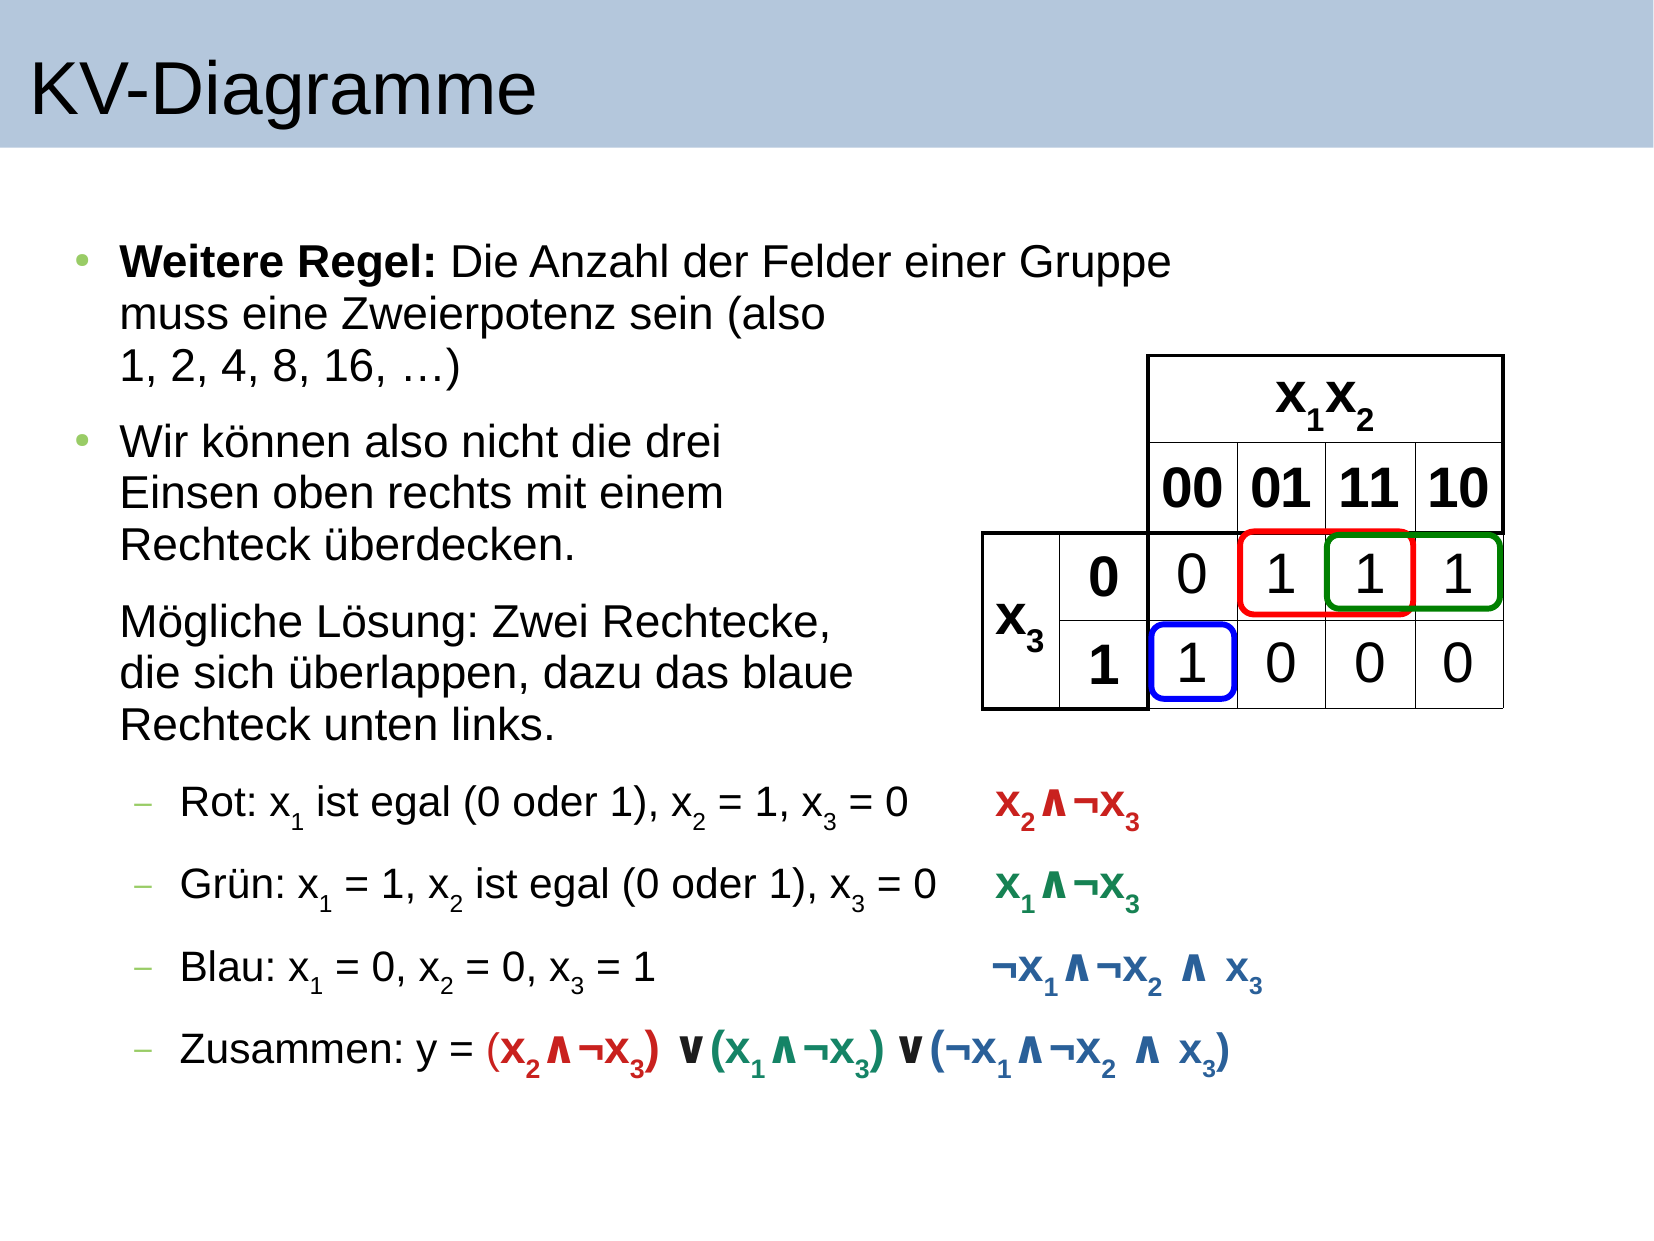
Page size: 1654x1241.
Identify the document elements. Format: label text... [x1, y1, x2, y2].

title KV-Diagramme [29, 29, 1625, 148]
chart [981, 354, 1506, 713]
list Weitere Regel: Die Anzahl der Felder einer Gruppe muss eine Zweierpotenz sein (also 1, 2, 4, 8, 16, …) Wir können also nicht die drei Einsen oben rechts mit einem Rechteck überdecken. Mögliche Lösung: Zwei Rechtecke, die sich überlappen, dazu das blaue Rechteck unten links. Rot: x1 ist egal (0 oder 1), x2 = 1, x3 = 0 x2∧¬x3 Grün: x1 = 1, x2 ist egal (0 oder 1), x3 = 0 x1∧¬x3 Blau: x1 = 0, x2 = 0, x3 = 1 ¬x1∧¬x2 ∧ x3 Zusammen: y = (x2∧¬x3) ∨(x1∧¬x3) ∨(¬x1∧¬x2 ∧ x3) [59, 236, 1548, 1123]
